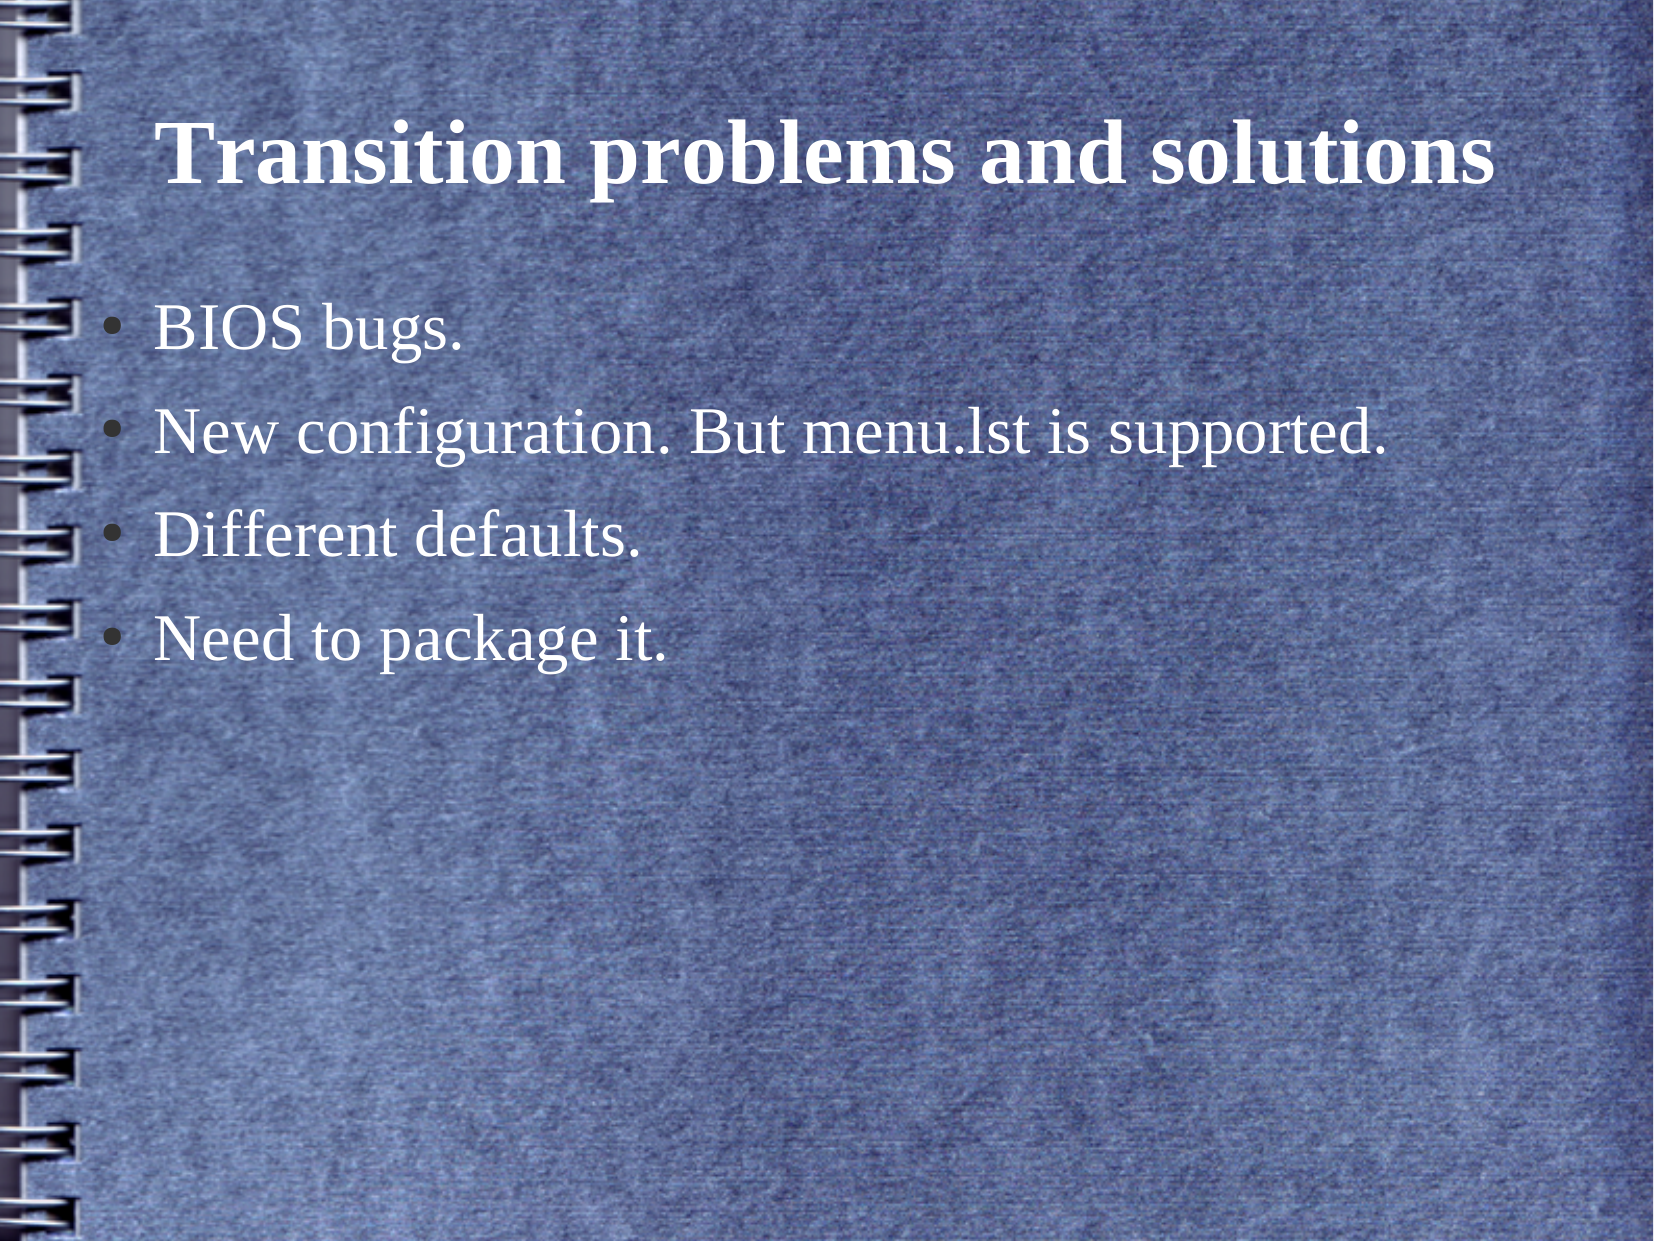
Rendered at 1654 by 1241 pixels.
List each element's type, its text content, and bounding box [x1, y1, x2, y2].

title Transition problems and solutions [82, 49, 1571, 257]
picture [0, 0, 1654, 1241]
list BIOS bugs. New configuration. But menu.lst is supported. Different defaults. Need to package it. [82, 290, 1571, 1109]
